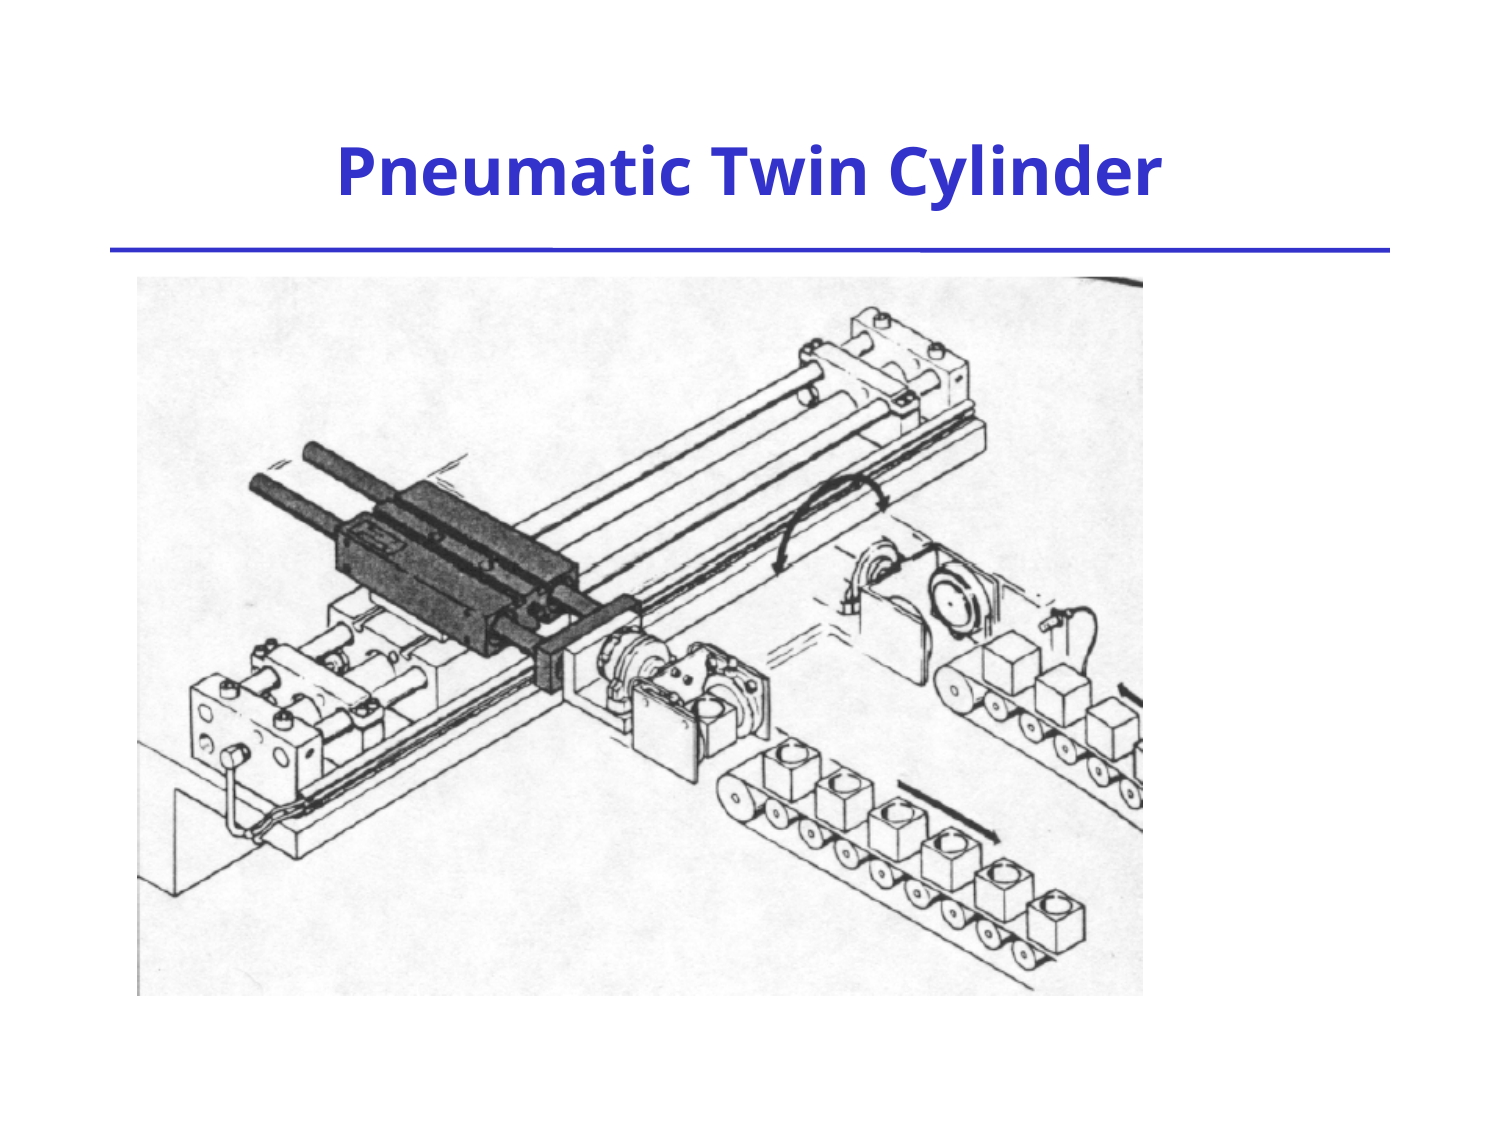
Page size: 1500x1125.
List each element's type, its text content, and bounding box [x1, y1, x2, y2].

picture [0, 0, 1500, 1125]
title Pneumatic Twin Cylinder [112, 99, 1388, 238]
